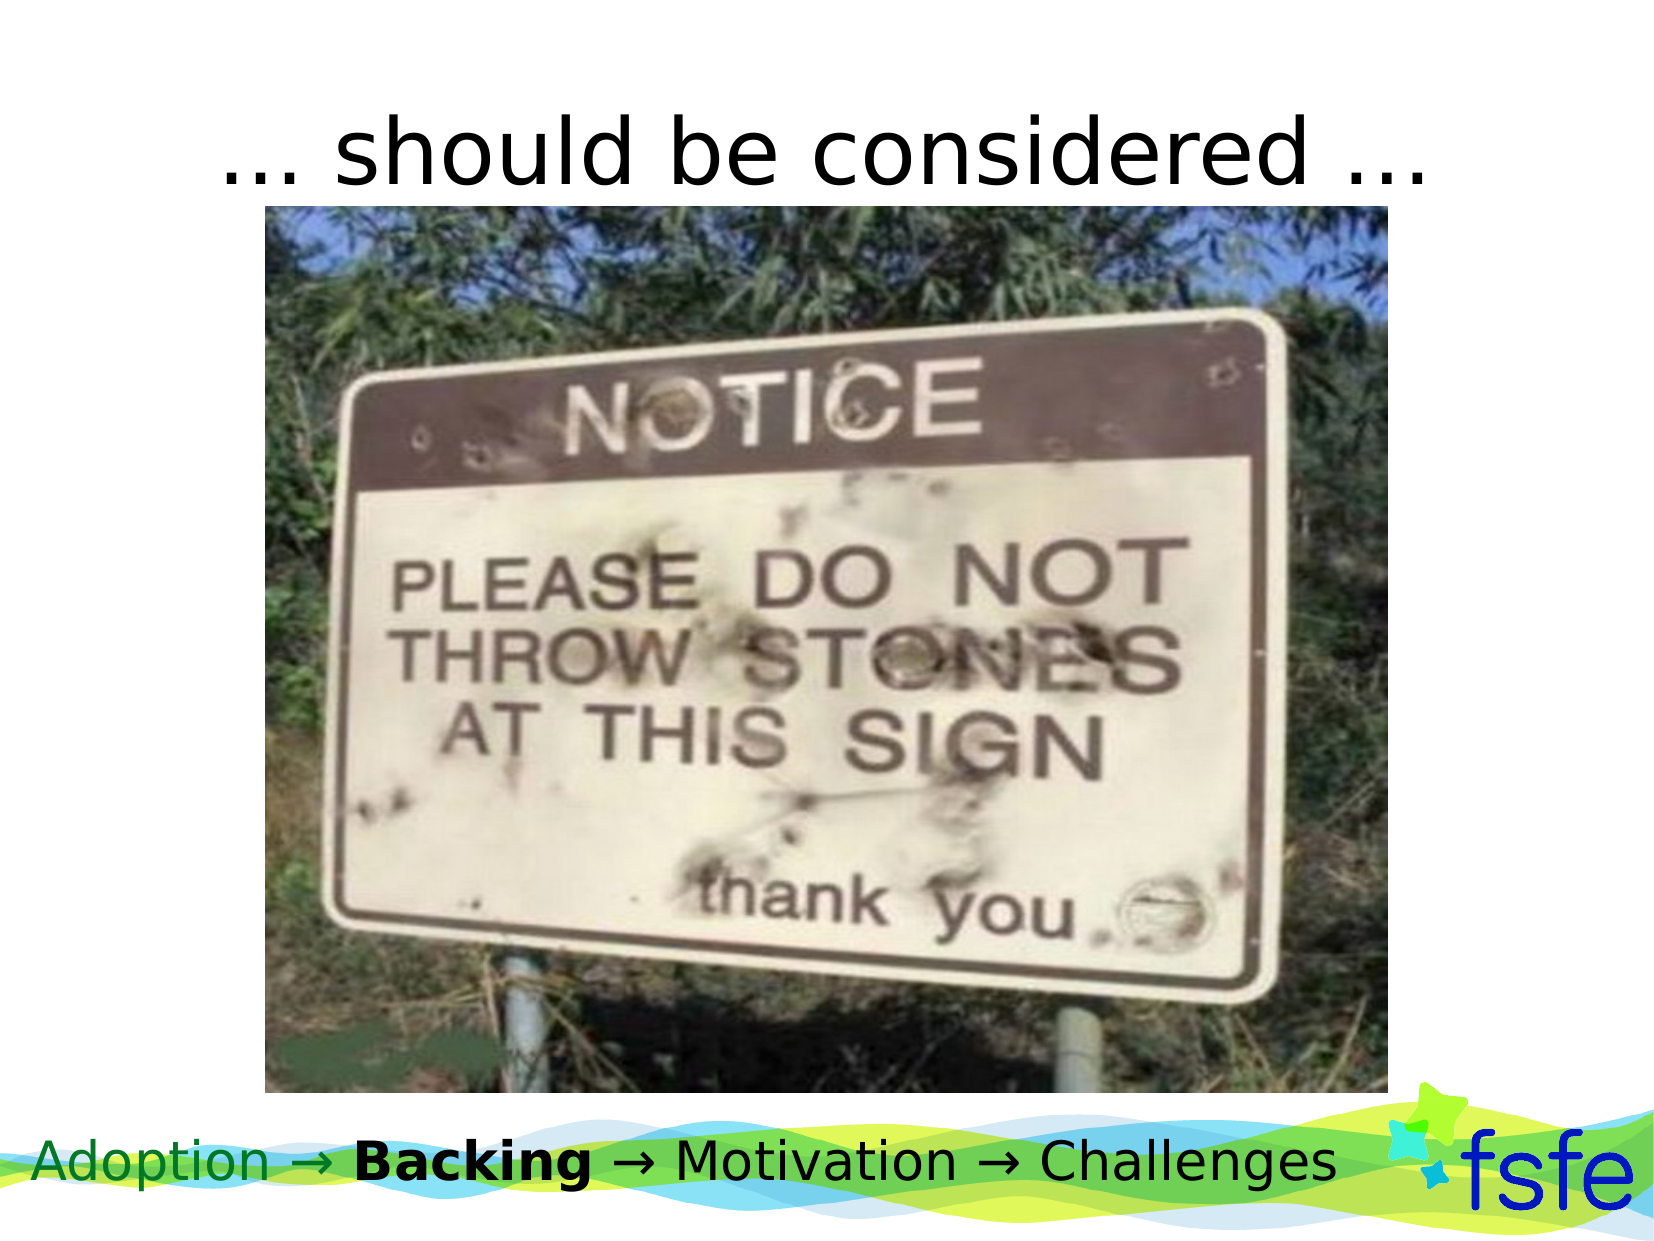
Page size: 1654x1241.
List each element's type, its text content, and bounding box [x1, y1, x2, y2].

picture [0, 257, 1654, 1241]
title Adoption → Backing → Motivation → Challenges [0, 1100, 1371, 1217]
title ... should be considered … [82, 49, 1571, 257]
